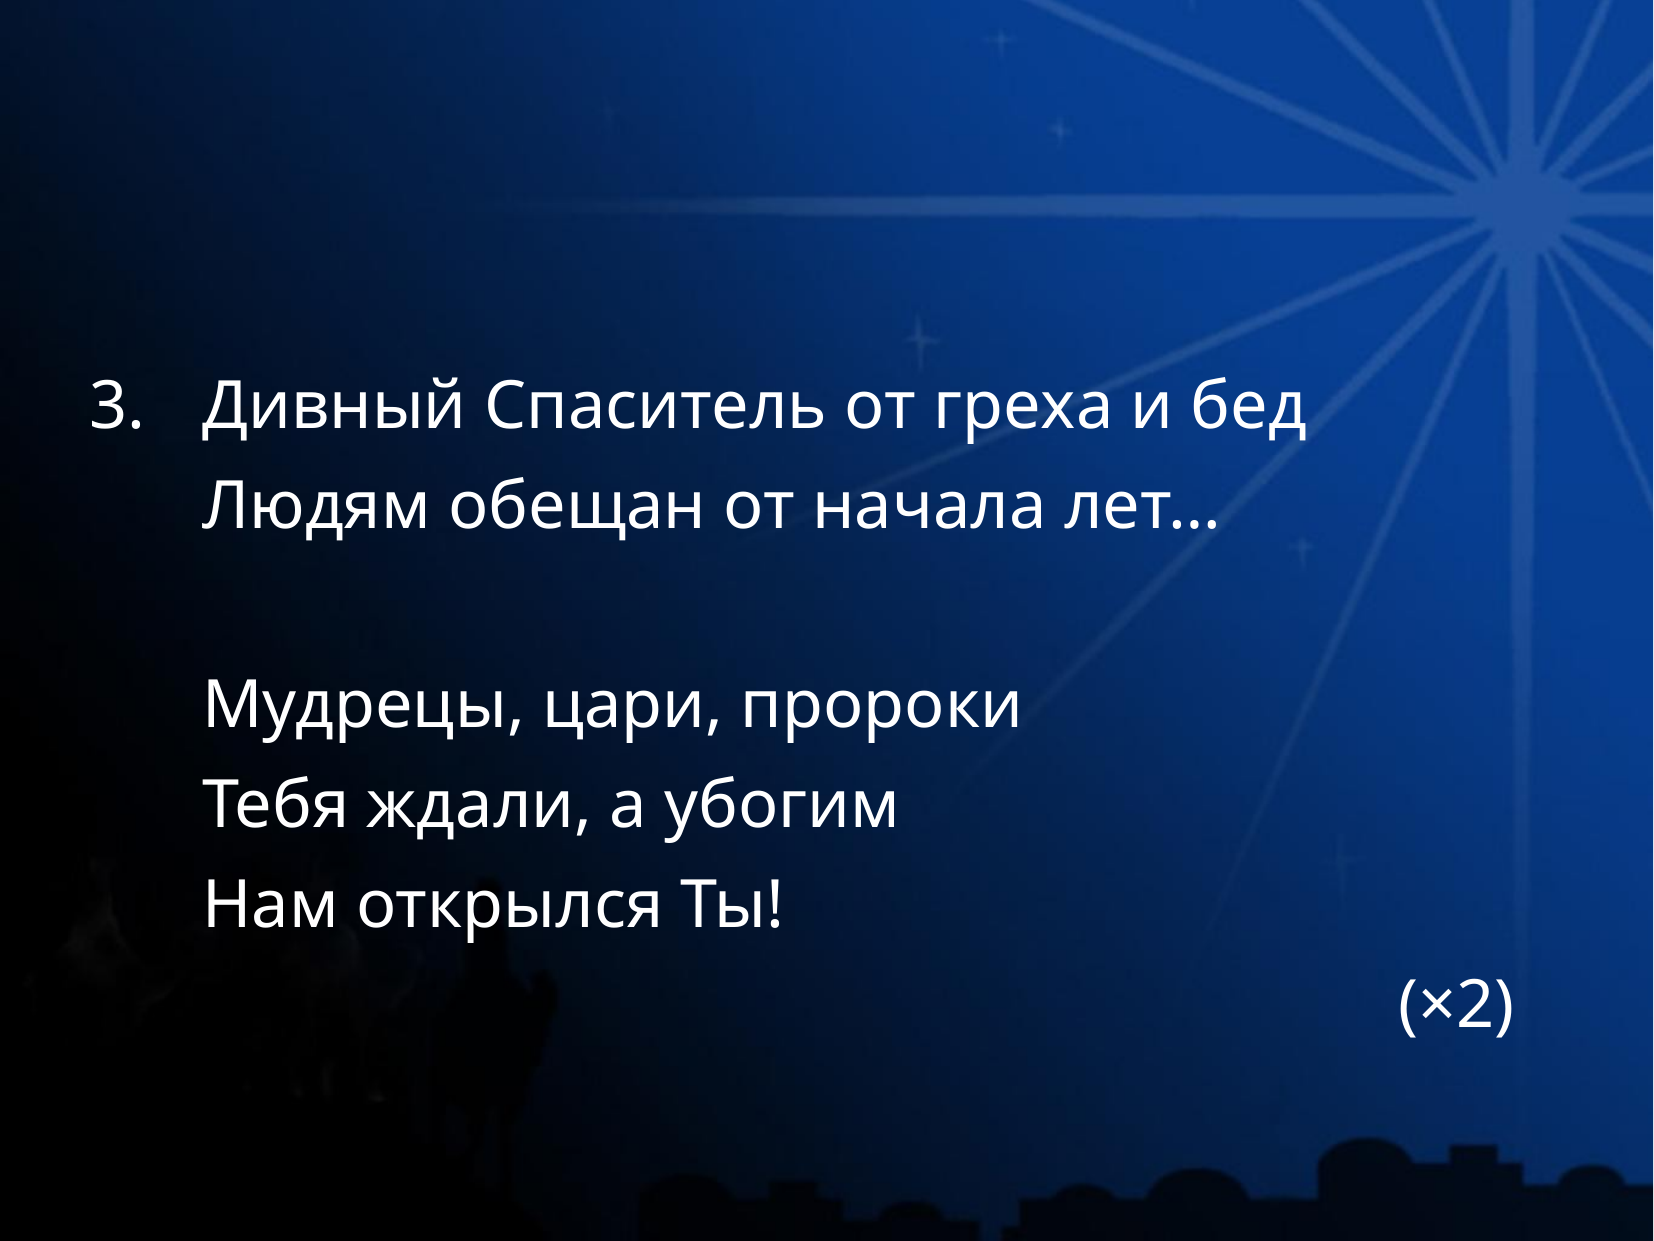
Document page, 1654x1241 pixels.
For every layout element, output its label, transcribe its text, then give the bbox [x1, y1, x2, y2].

text_box 3. Дивный Спаситель от греха и бед Людям обещан от начала лет… Мудрецы, цари, пророки Тебя ждали, а убогим Нам открылся Ты! (×2) [75, 150, 1576, 1163]
picture [0, 0, 1654, 1241]
